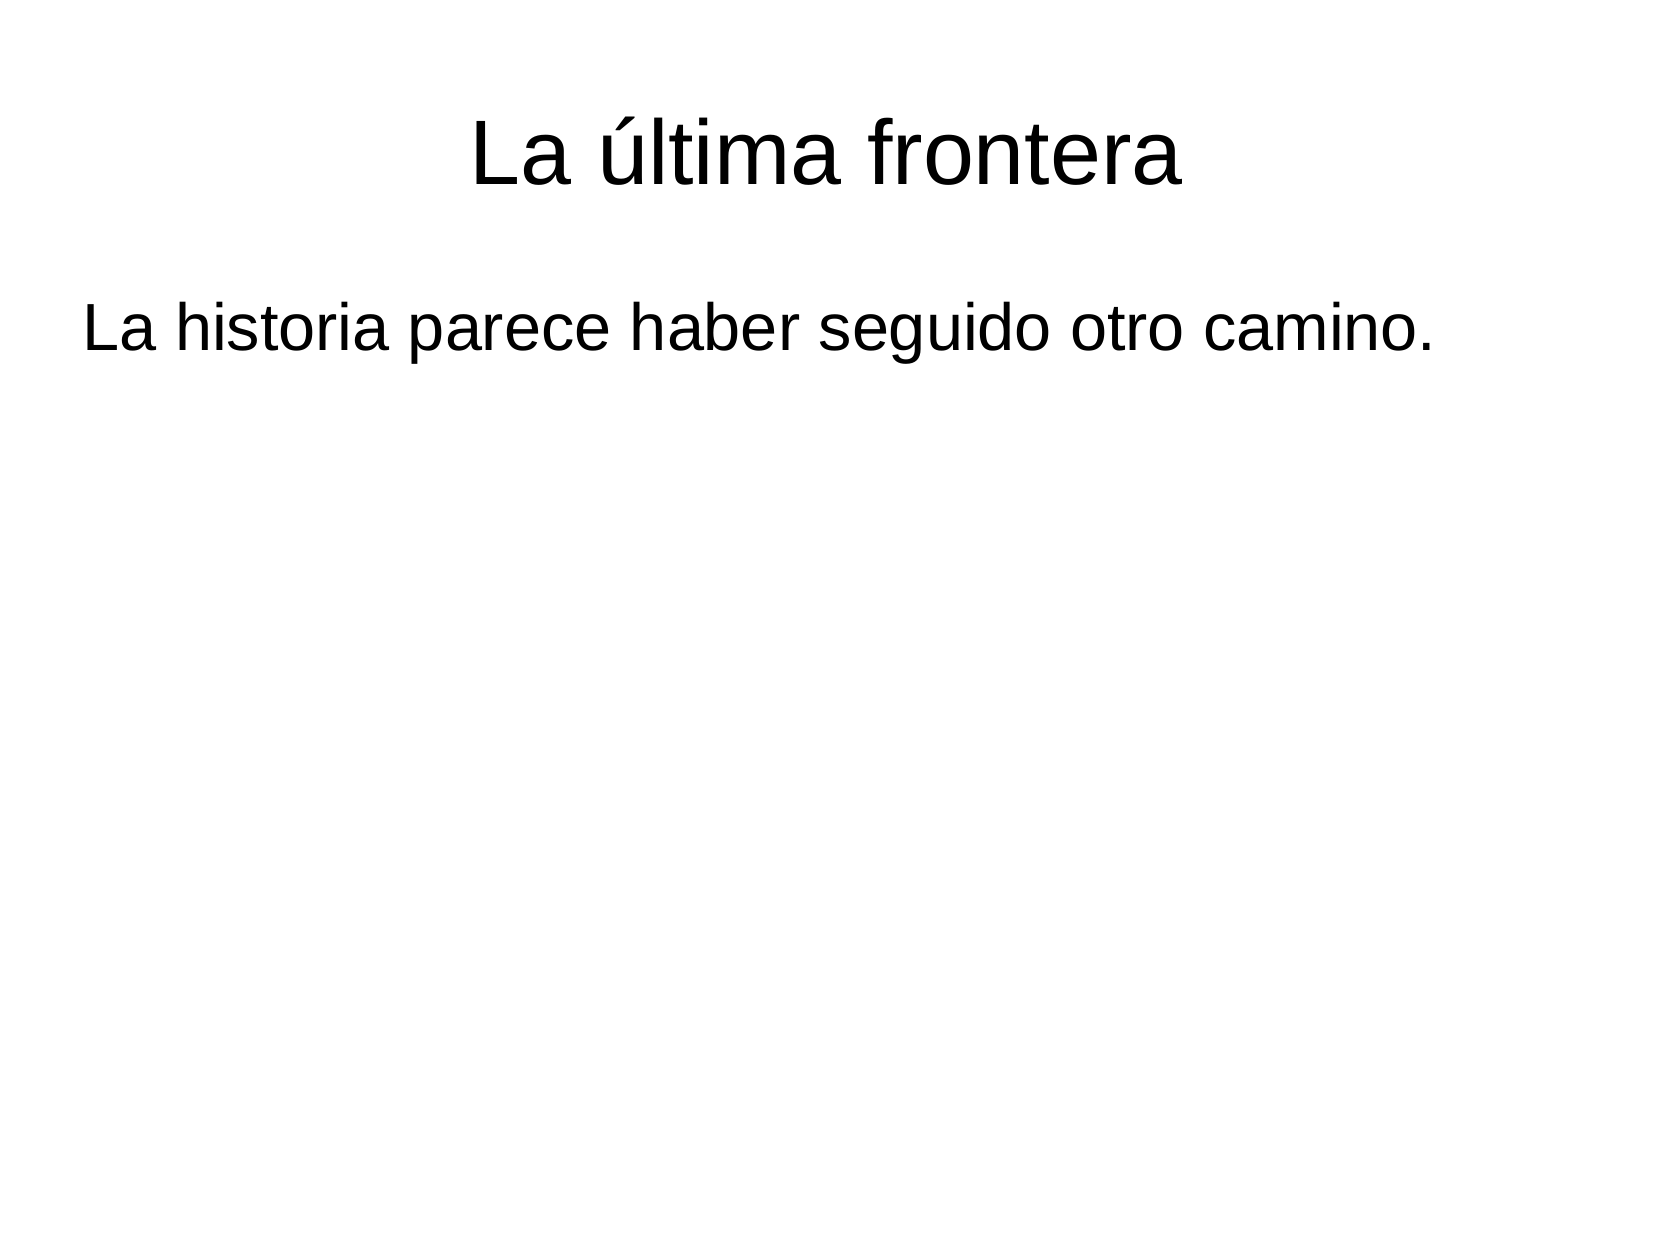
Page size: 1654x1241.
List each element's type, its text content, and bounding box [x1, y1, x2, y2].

list La historia parece haber seguido otro camino. [82, 290, 1538, 1010]
title La última frontera [82, 49, 1571, 257]
